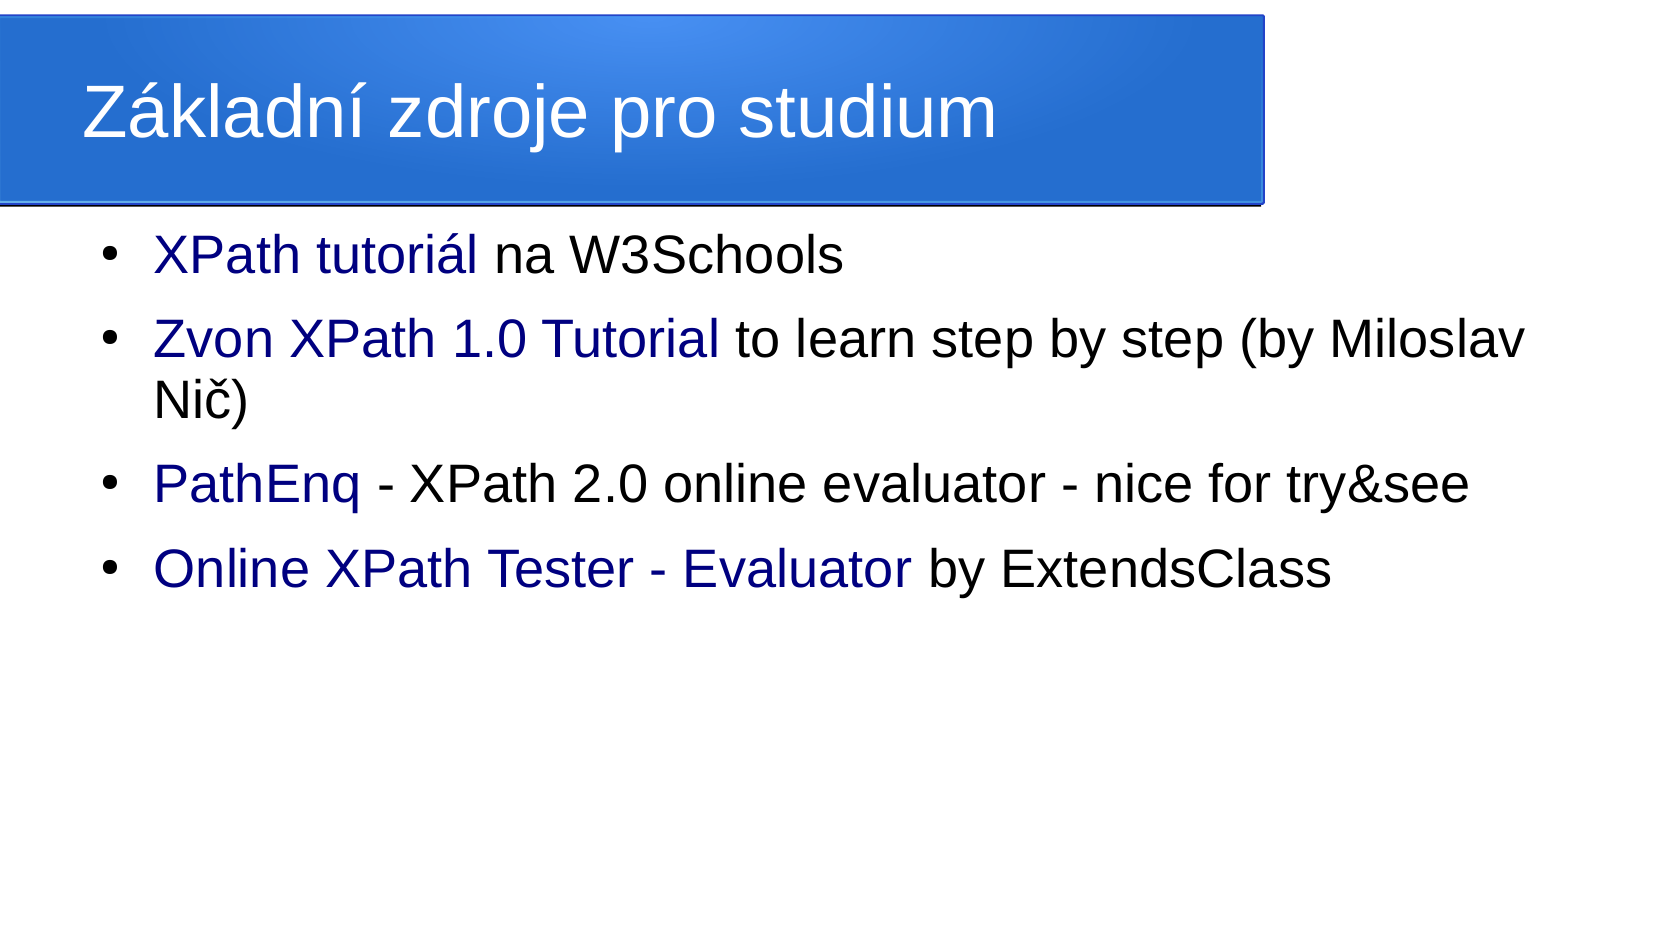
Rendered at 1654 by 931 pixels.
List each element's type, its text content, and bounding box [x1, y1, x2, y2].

list XPath tutoriál na W3Schools Zvon XPath 1.0 Tutorial to learn step by step (by Miloslav Nič) PathEnq - XPath 2.0 online evaluator - nice for try&see Online XPath Tester - Evaluator by ExtendsClass [82, 224, 1571, 764]
title Základní zdroje pro studium [82, 35, 1235, 189]
